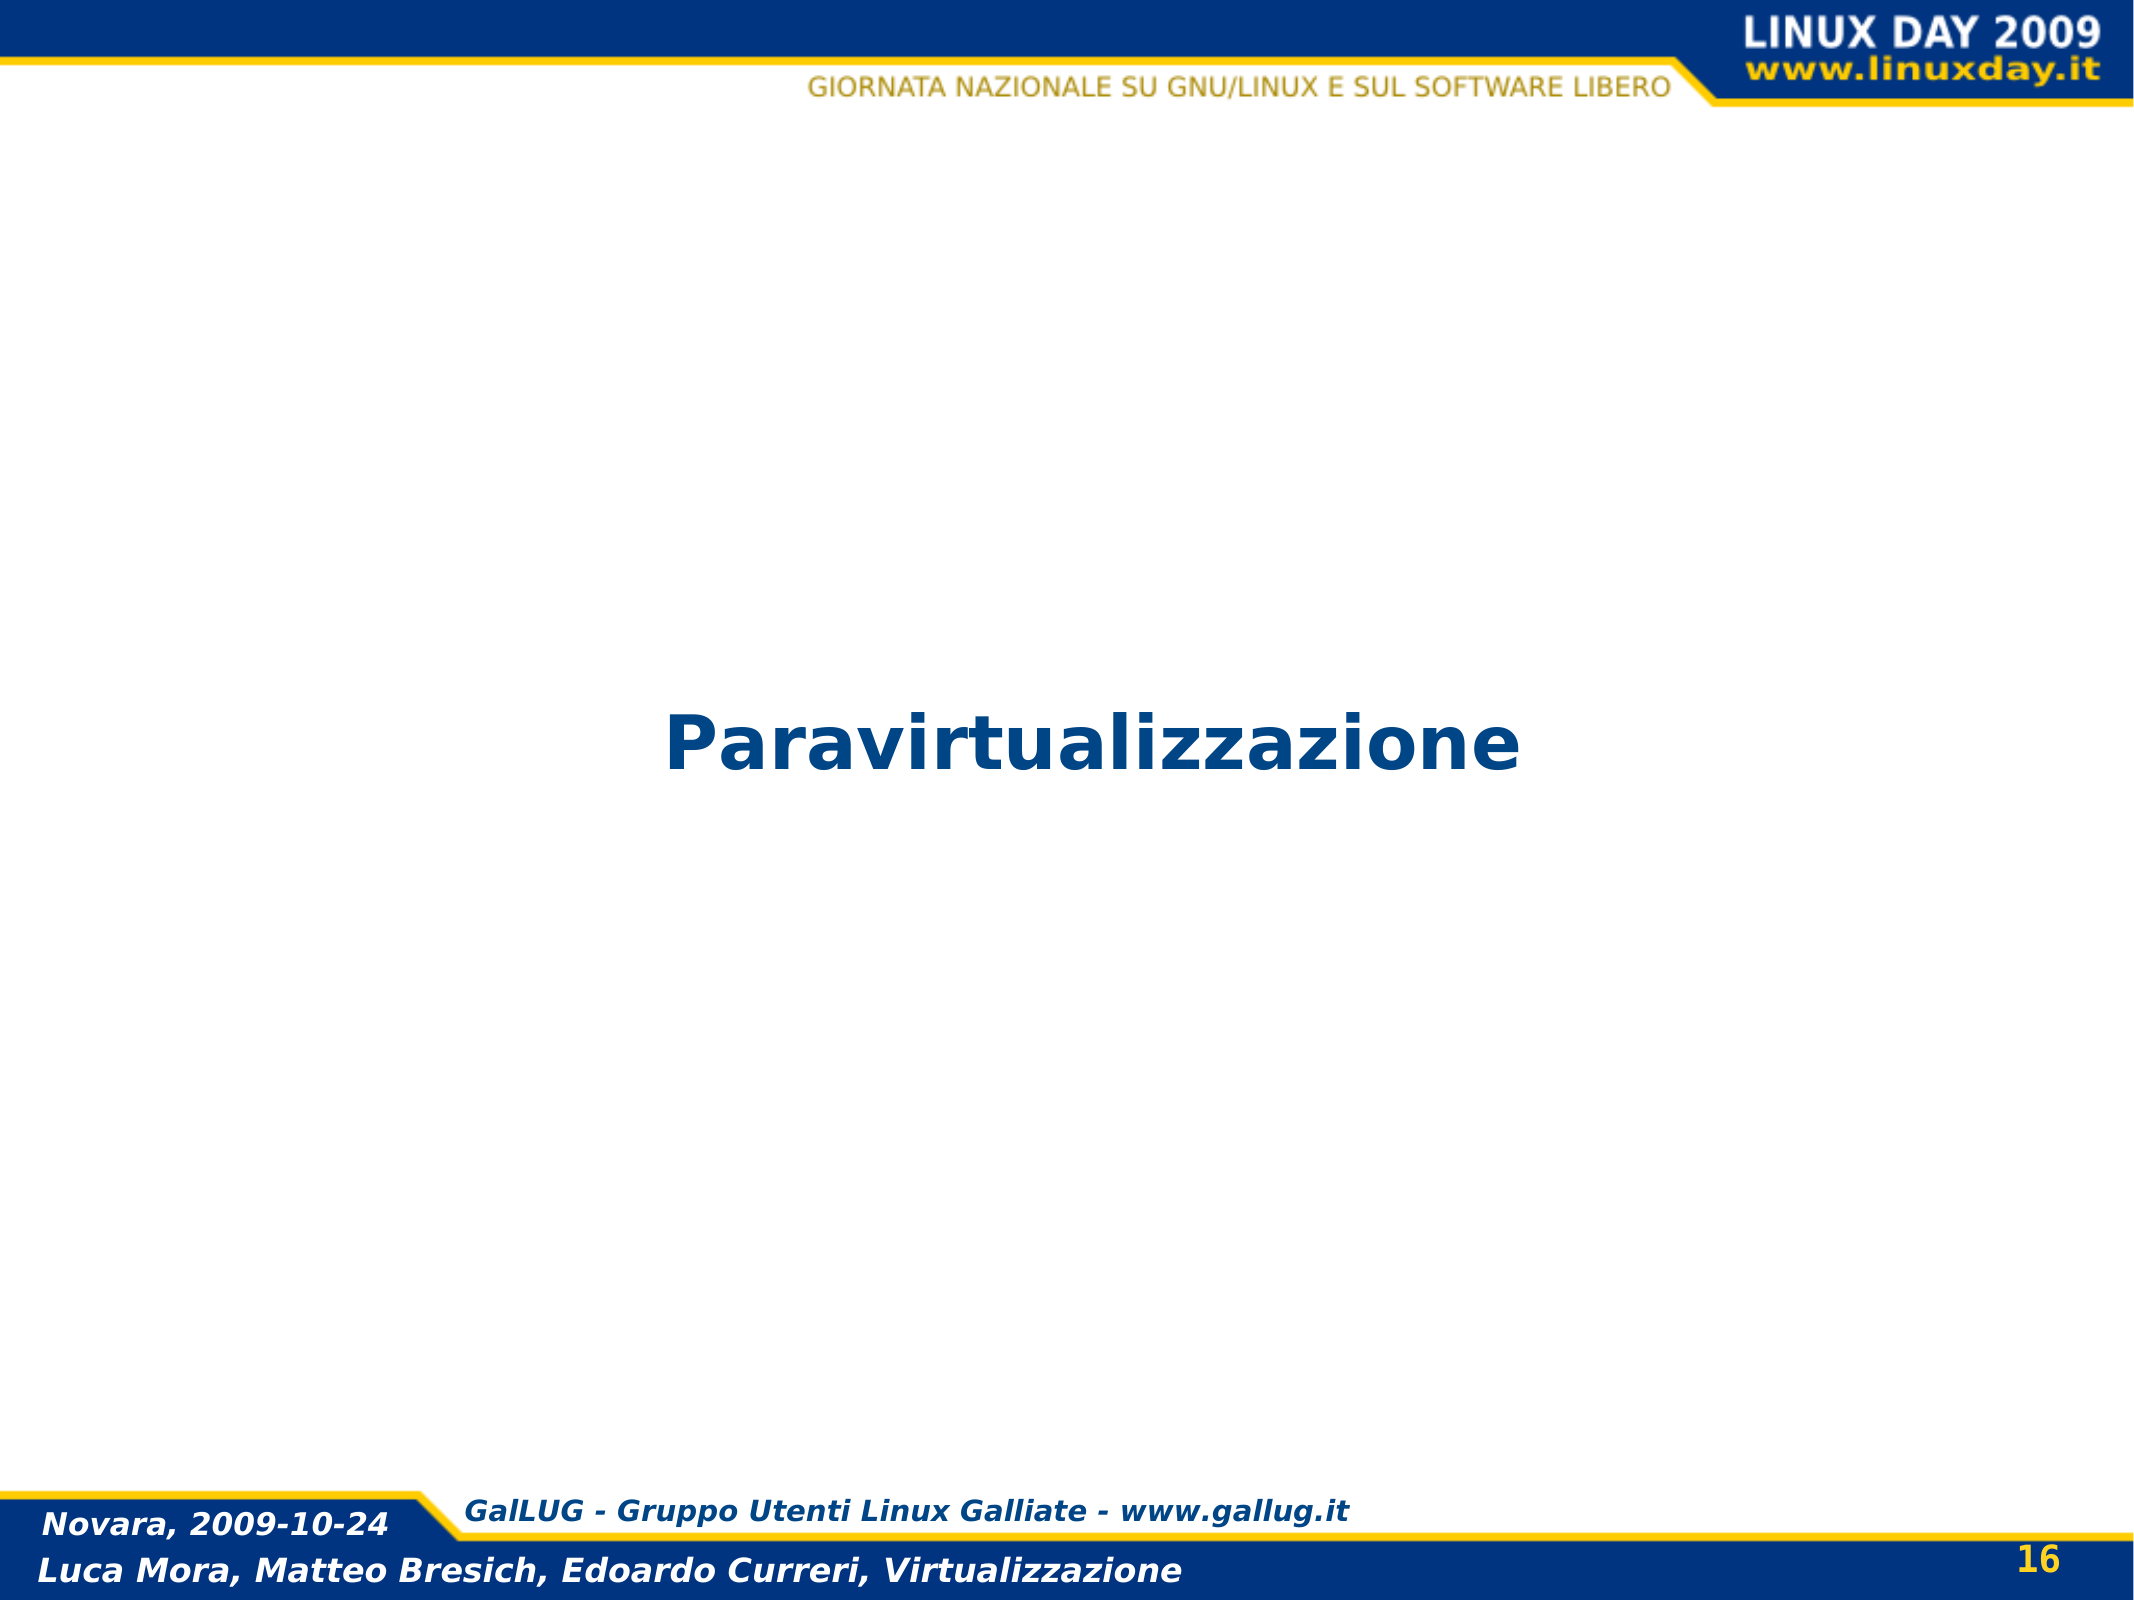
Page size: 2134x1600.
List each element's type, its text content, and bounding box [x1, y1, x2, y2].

picture [0, 0, 2134, 1600]
title Paravirtualizzazione [106, 691, 2080, 799]
